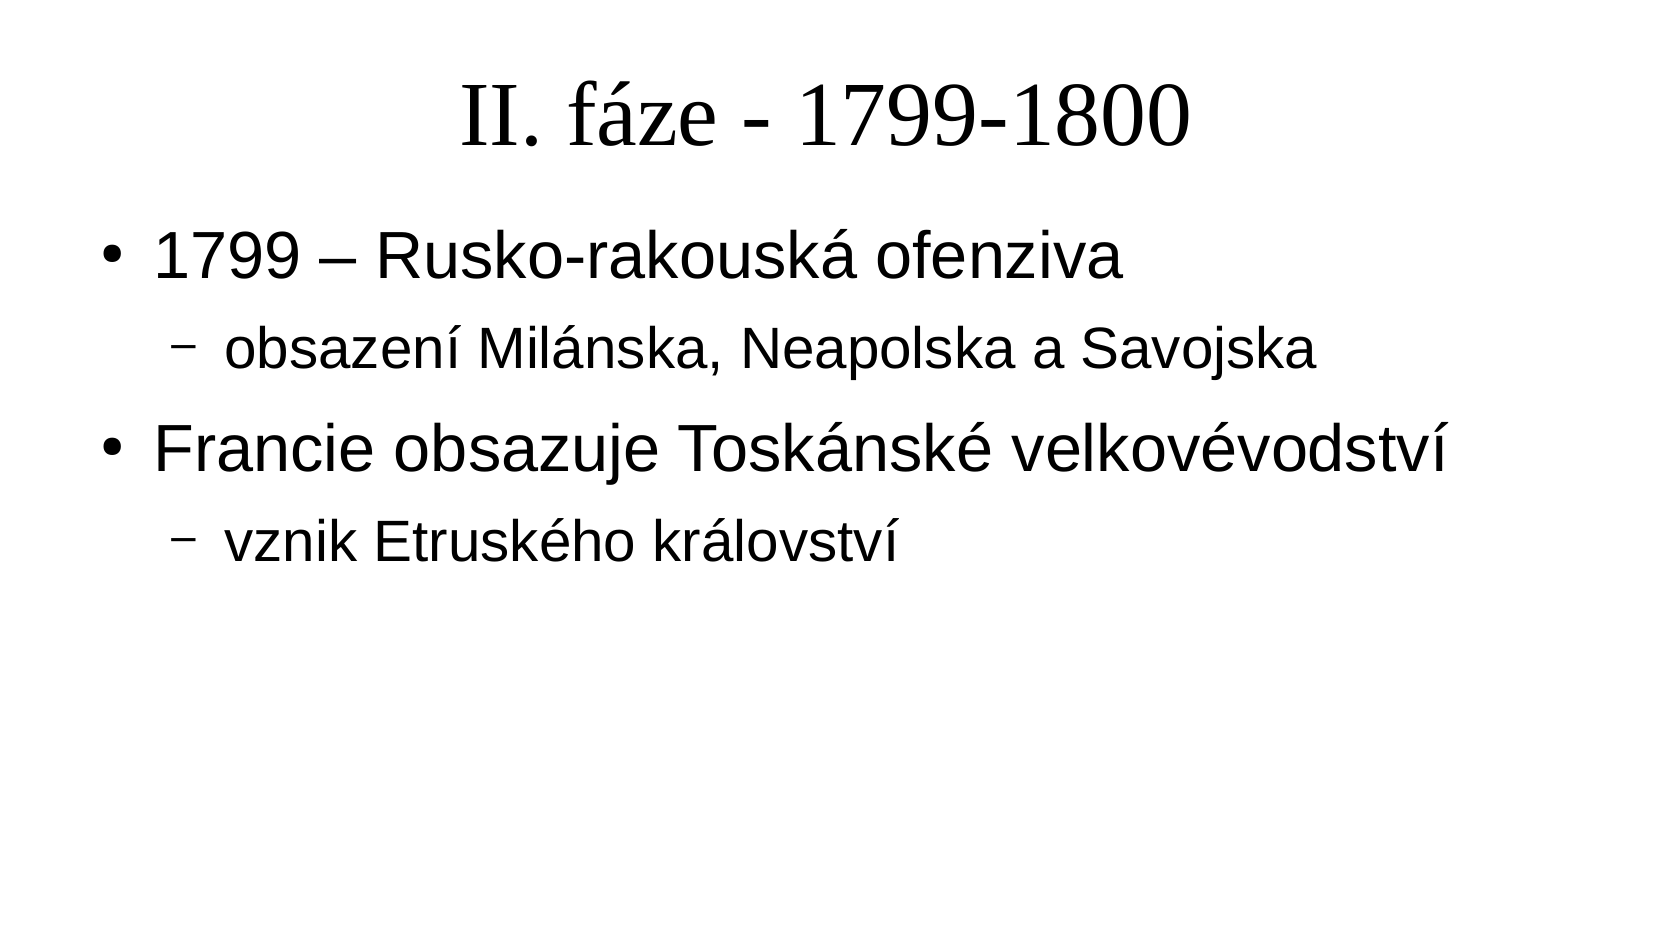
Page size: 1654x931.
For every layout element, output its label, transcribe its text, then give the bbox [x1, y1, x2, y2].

list 1799 – Rusko-rakouská ofenziva obsazení Milánska, Neapolska a Savojska Francie obsazuje Toskánské velkovévodství vznik Etruského království [82, 217, 1571, 758]
title II. fáze - 1799-1800 [82, 37, 1571, 193]
